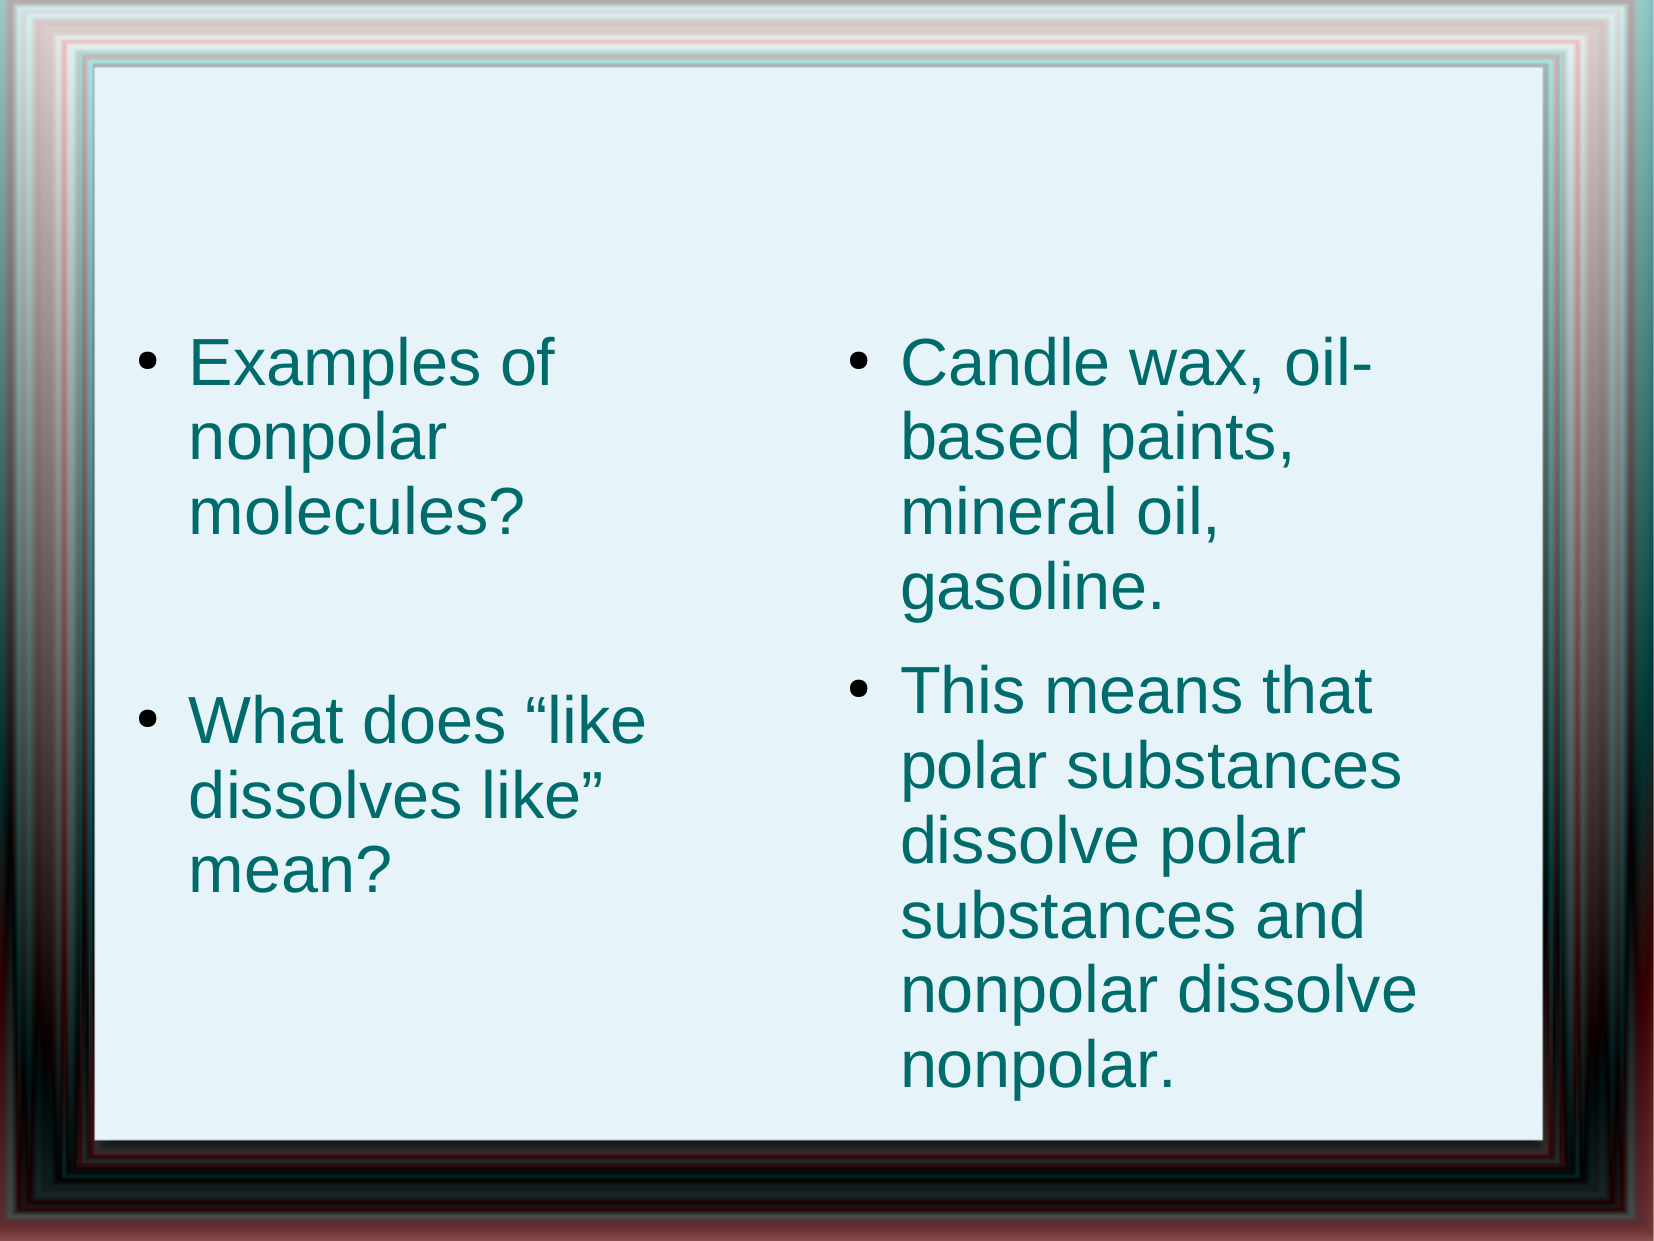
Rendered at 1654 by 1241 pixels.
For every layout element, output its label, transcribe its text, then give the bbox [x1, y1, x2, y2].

list Candle wax, oil-based paints, mineral oil, gasoline. This means that polar substances dissolve polar substances and nonpolar dissolve nonpolar. [829, 324, 1507, 1103]
list Examples of nonpolar molecules? What does “like dissolves like” mean? [118, 324, 796, 945]
picture [0, 0, 1654, 1241]
